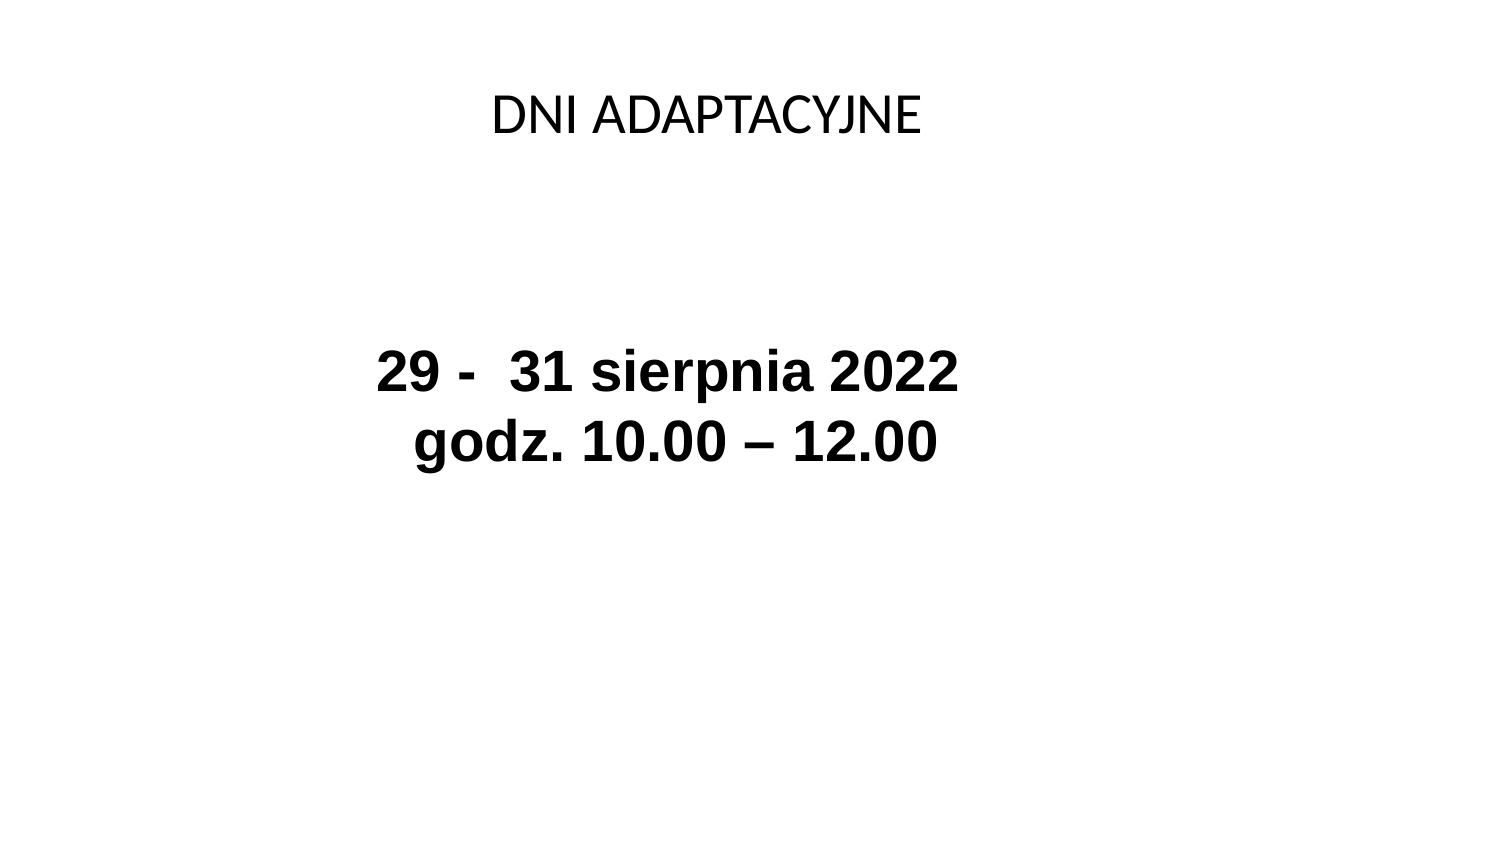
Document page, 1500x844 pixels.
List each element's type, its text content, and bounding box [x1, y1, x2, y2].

text_box 29 - 31 sierpnia 2022 godz. 10.00 – 12.00 [29, 185, 1306, 481]
text_box DNI ADAPTACYJNE [88, 67, 1326, 153]
